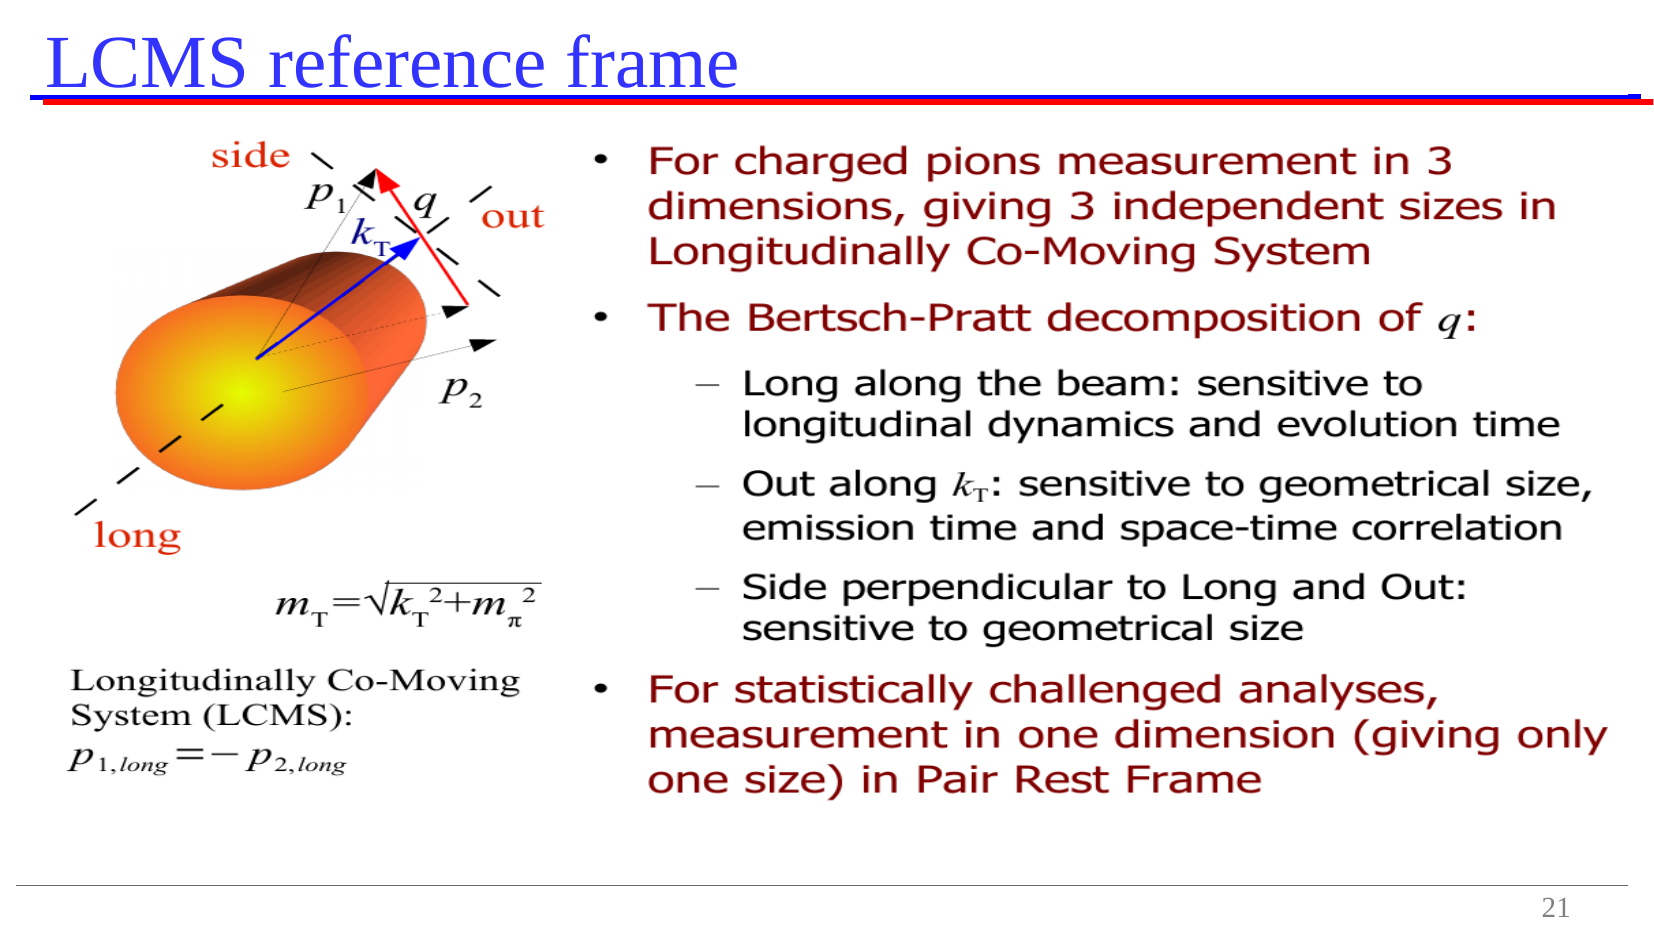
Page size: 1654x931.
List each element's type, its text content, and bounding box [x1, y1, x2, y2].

picture [37, 126, 1627, 810]
text_box LCMS reference frame [30, 100, 1359, 111]
text_box LCMS reference frame [30, 13, 1359, 89]
